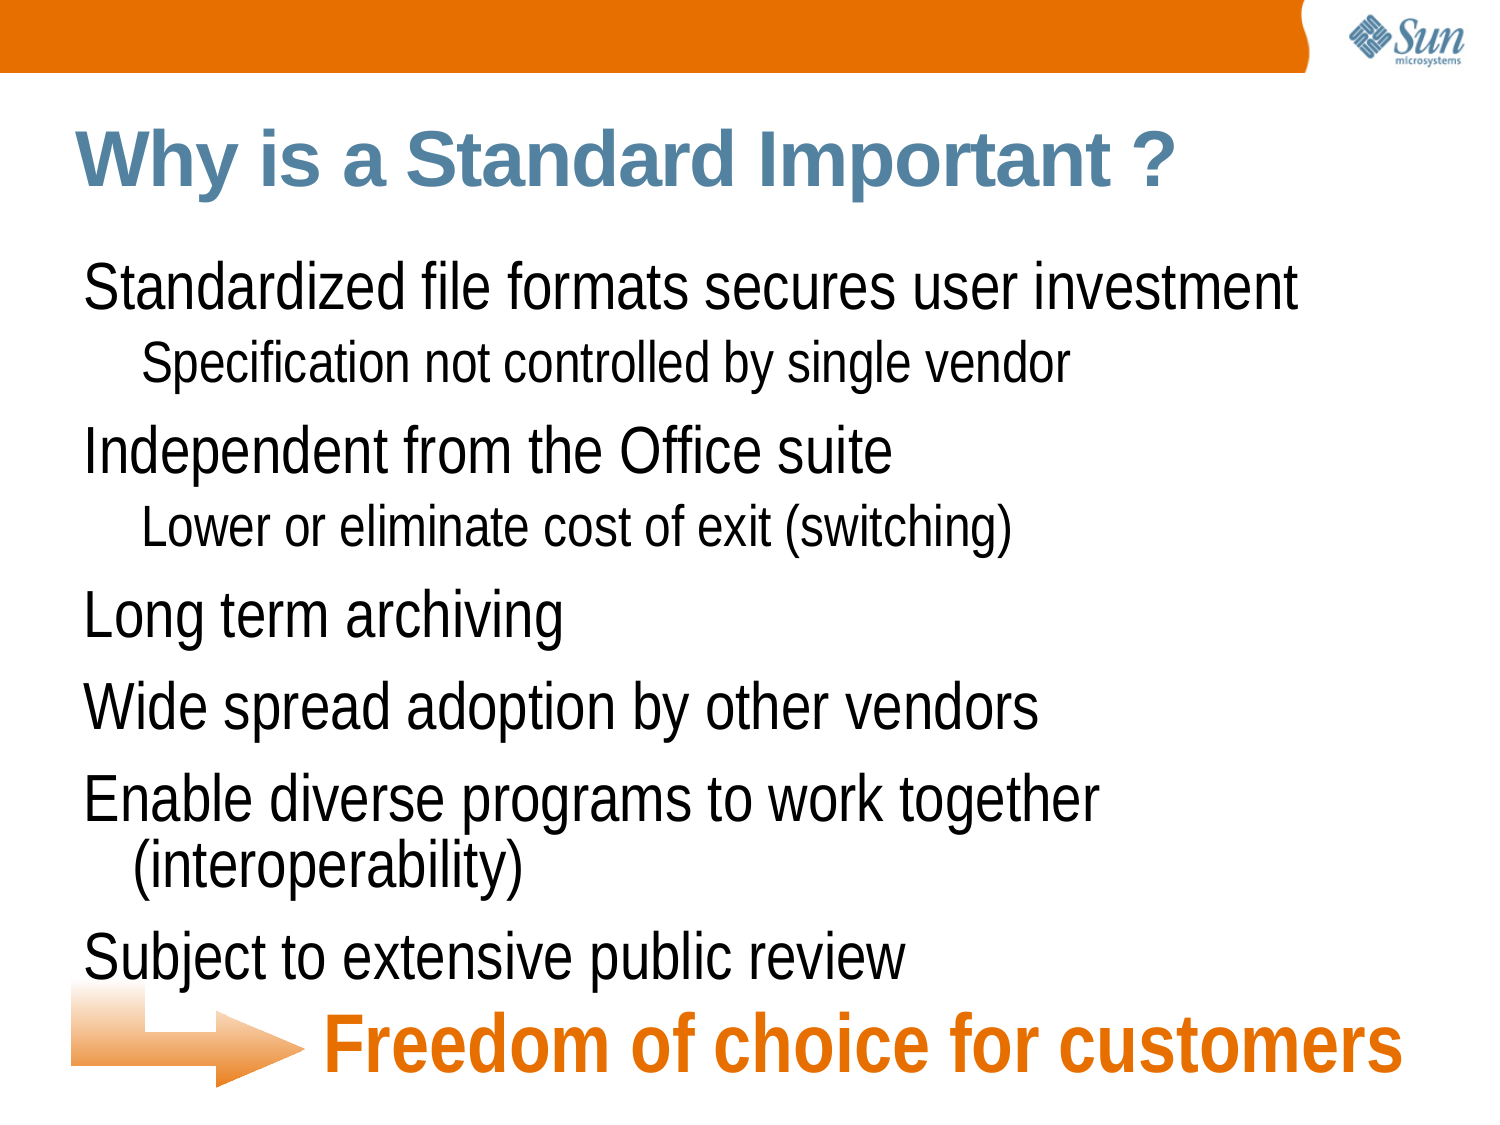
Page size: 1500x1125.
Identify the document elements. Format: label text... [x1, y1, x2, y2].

text_box [71, 979, 306, 1088]
picture [0, 0, 1500, 73]
title Why is a Standard Important ? [75, 123, 1437, 227]
text_box Freedom of choice for customers [323, 1007, 1406, 1103]
list Standardized file formats secures user investment Specification not controlled by single vendor Independent from the Office suite Lower or eliminate cost of exit (switching) Long term archiving Wide spread adoption by other vendors Enable diverse programs to work together (interoperability) Subject to extensive public review [64, 257, 1454, 1017]
